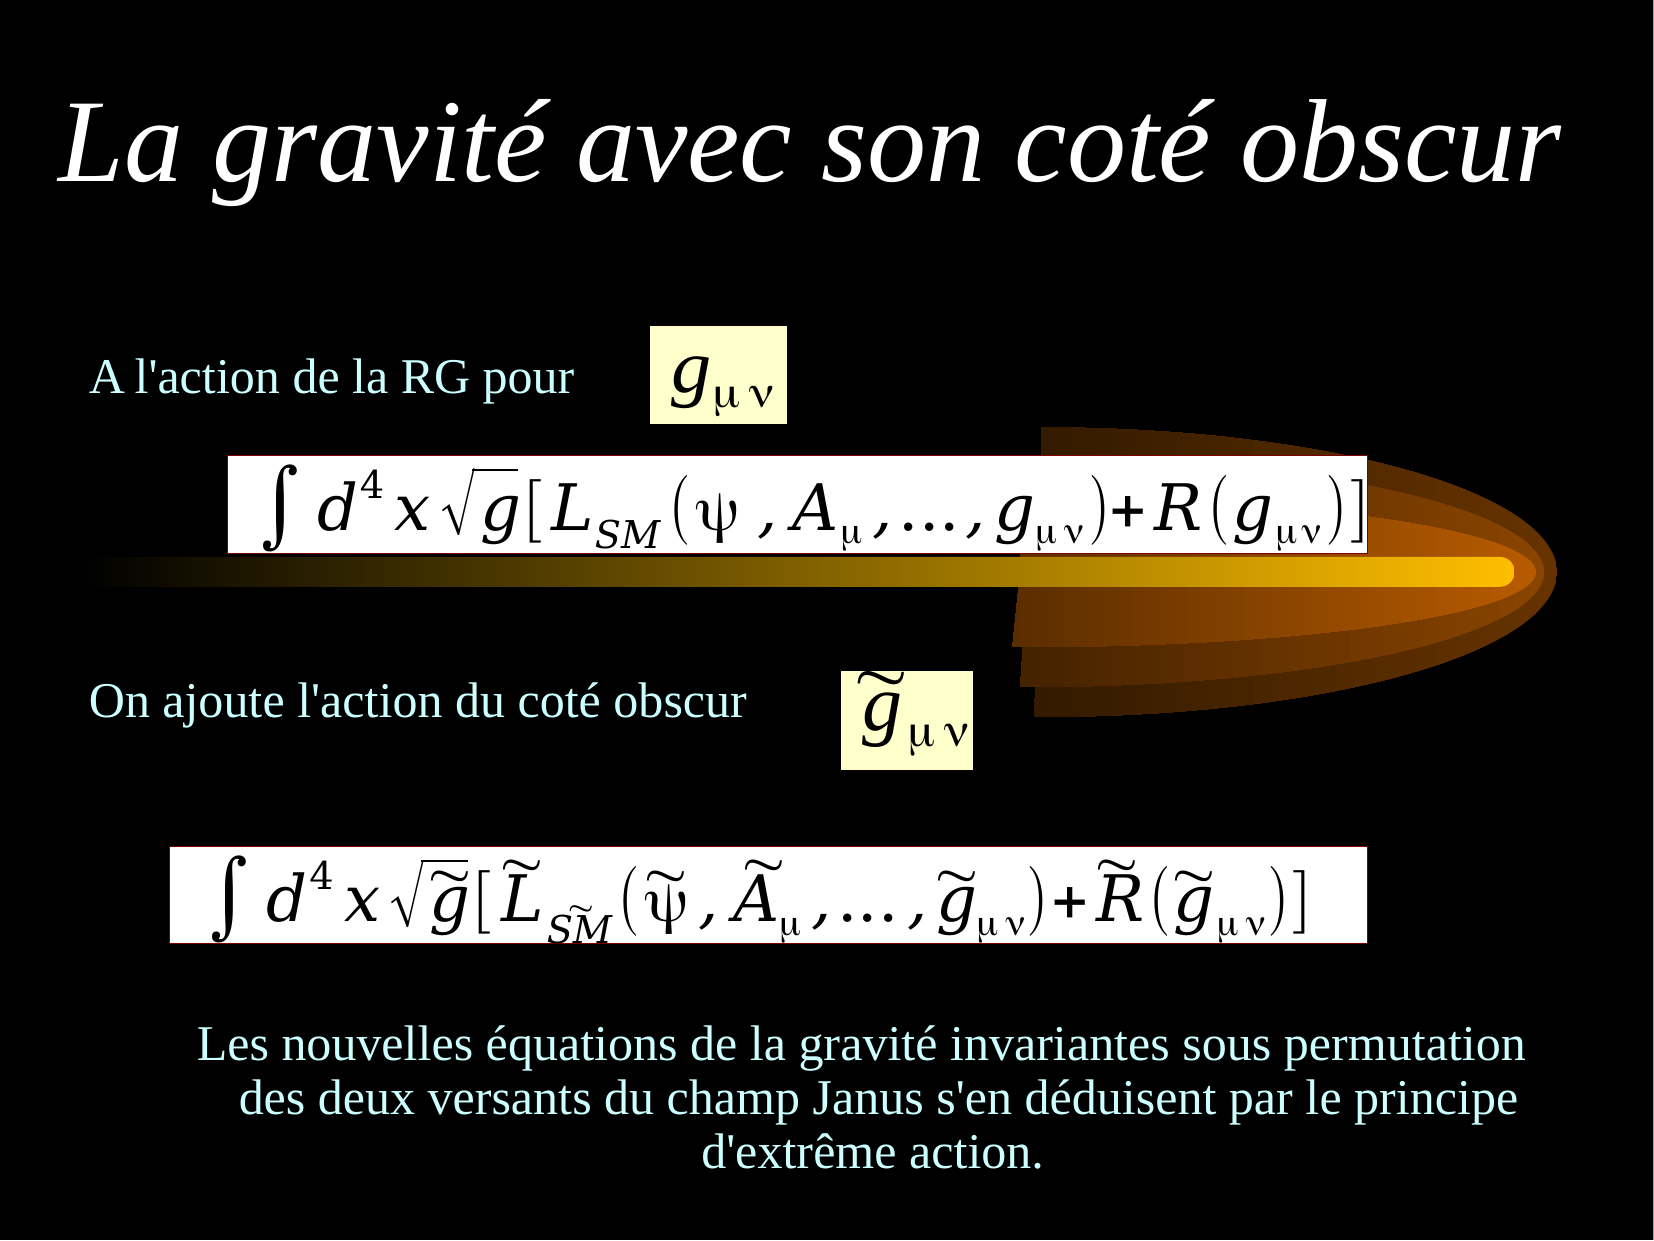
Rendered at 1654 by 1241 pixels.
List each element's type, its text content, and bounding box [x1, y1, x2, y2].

text_box [169, 846, 1368, 944]
text_box [227, 455, 1368, 554]
chart [237, 460, 1382, 557]
chart [843, 658, 977, 759]
text_box [650, 327, 786, 424]
title La gravité avec son coté obscur [32, 55, 1589, 214]
chart [660, 325, 782, 420]
text_box [842, 671, 973, 770]
list A l'action de la RG pour On ajoute l'action du coté obscur Les nouvelles équations de la gravité invariantes sous permutation des deux versants du champ Janus s'en déduisent par le principe d'extrême action. [74, 342, 1563, 1241]
chart [186, 852, 1324, 953]
